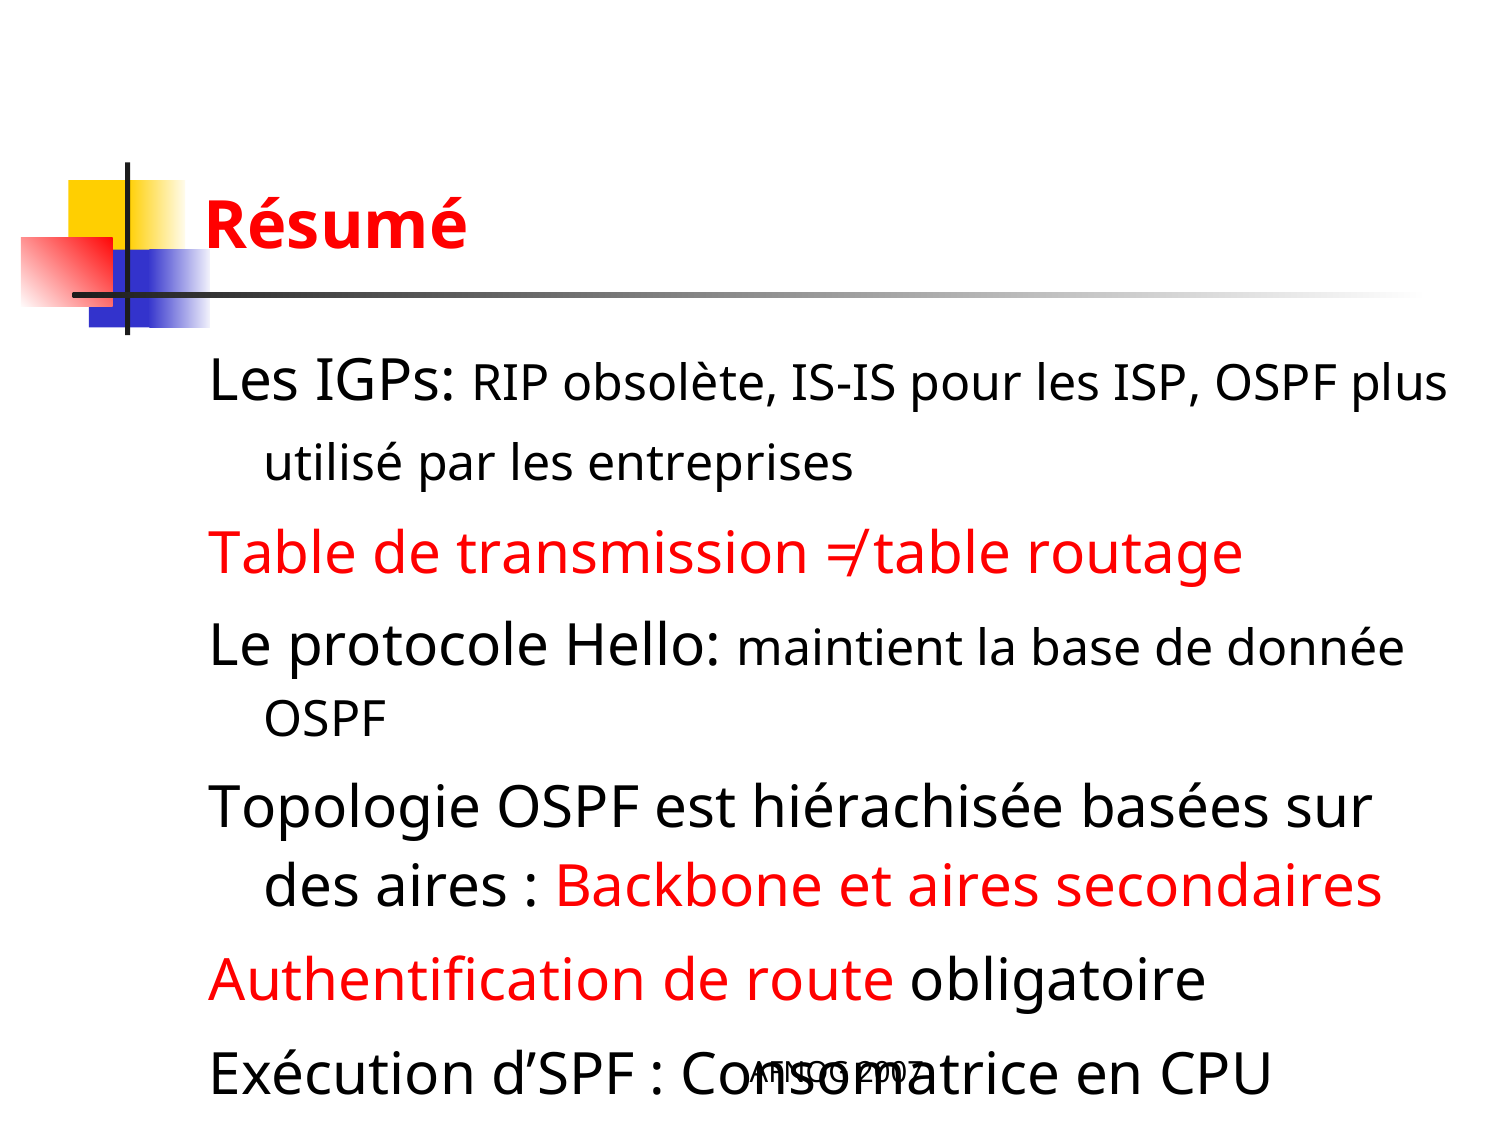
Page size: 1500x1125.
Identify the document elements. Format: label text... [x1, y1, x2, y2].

title Résumé [188, 35, 1468, 276]
list Les IGPs: RIP obsolète, IS-IS pour les ISP, OSPF plus utilisé par les entreprises Table de transmission ≠ table routage Le protocole Hello: maintient la base de donnée OSPF Topologie OSPF est hiérachisée basées sur des aires : Backbone et aires secondaires Authentification de route obligatoire Exécution d’SPF : Consomatrice en CPU [193, 330, 1469, 1122]
